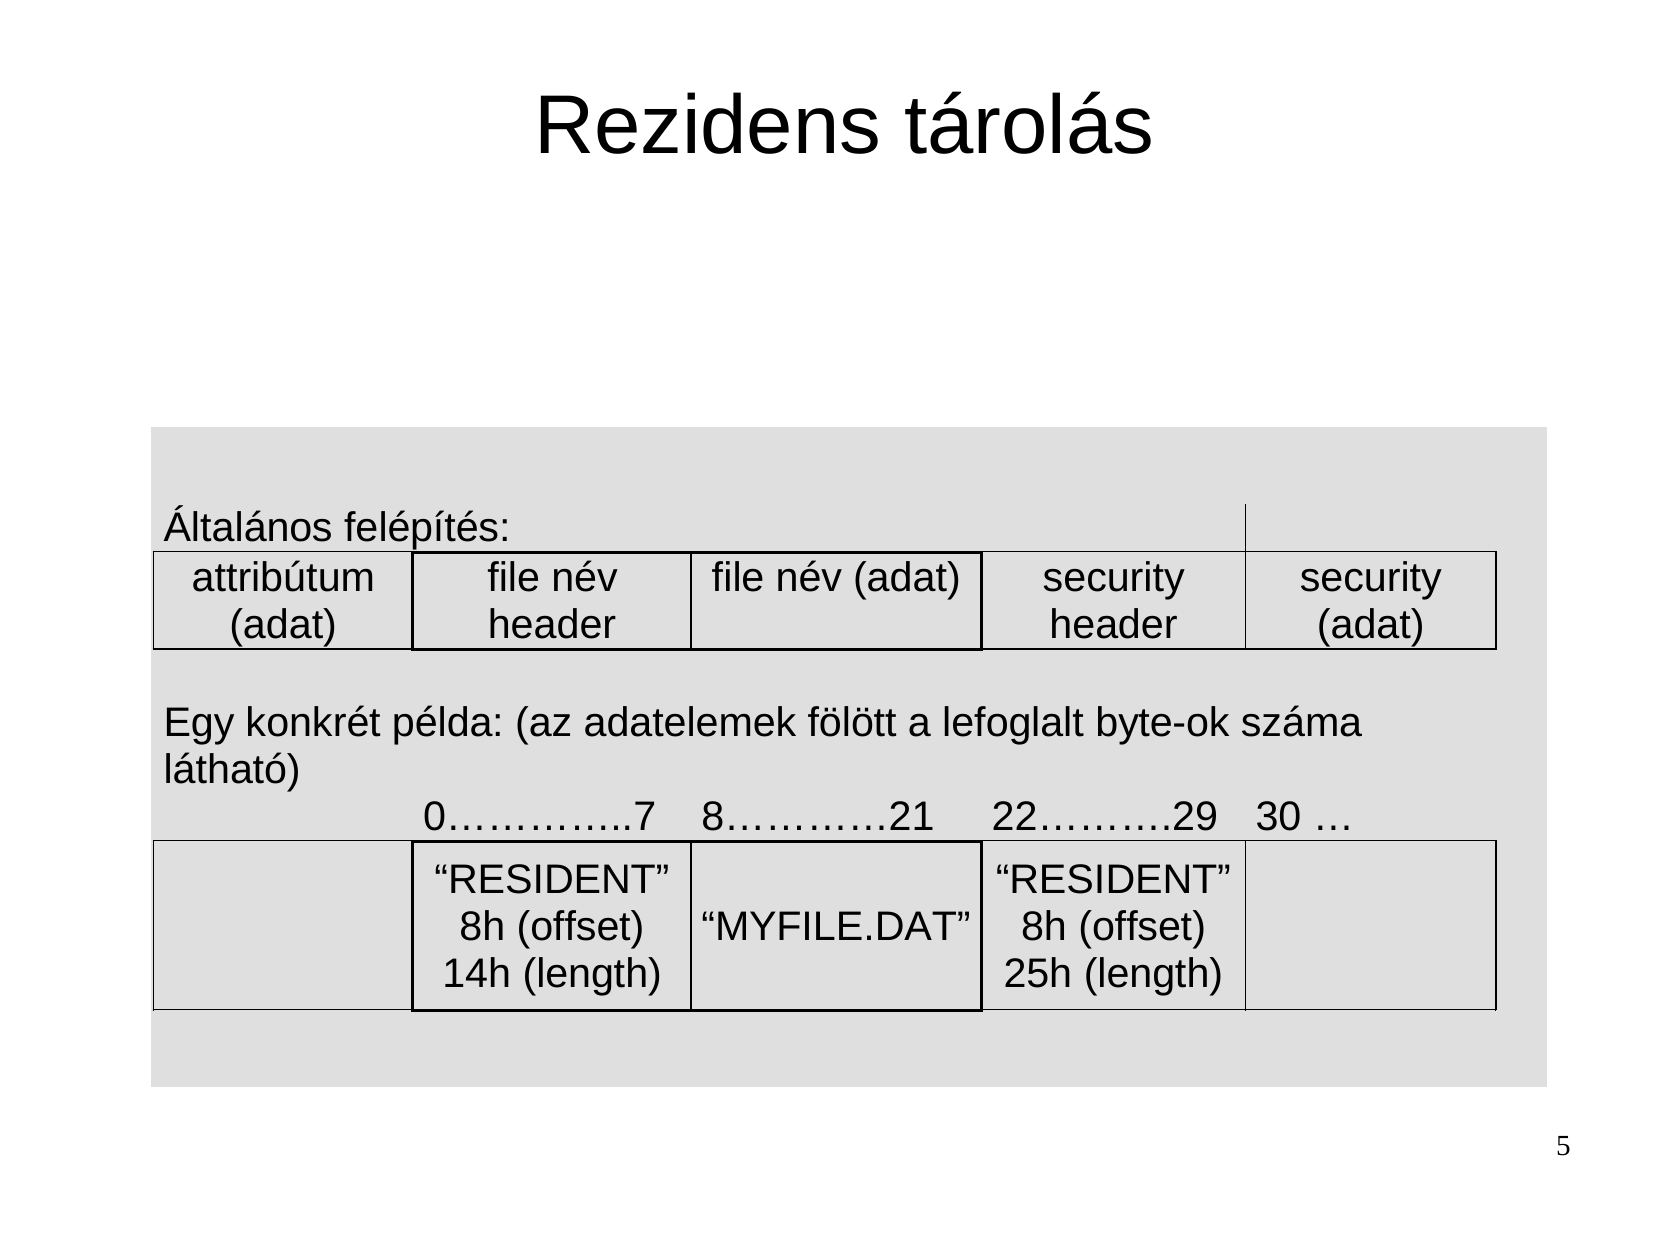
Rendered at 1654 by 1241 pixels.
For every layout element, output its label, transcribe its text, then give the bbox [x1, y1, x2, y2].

chart [151, 427, 1548, 1088]
title Rezidens tárolás [123, 47, 1530, 193]
